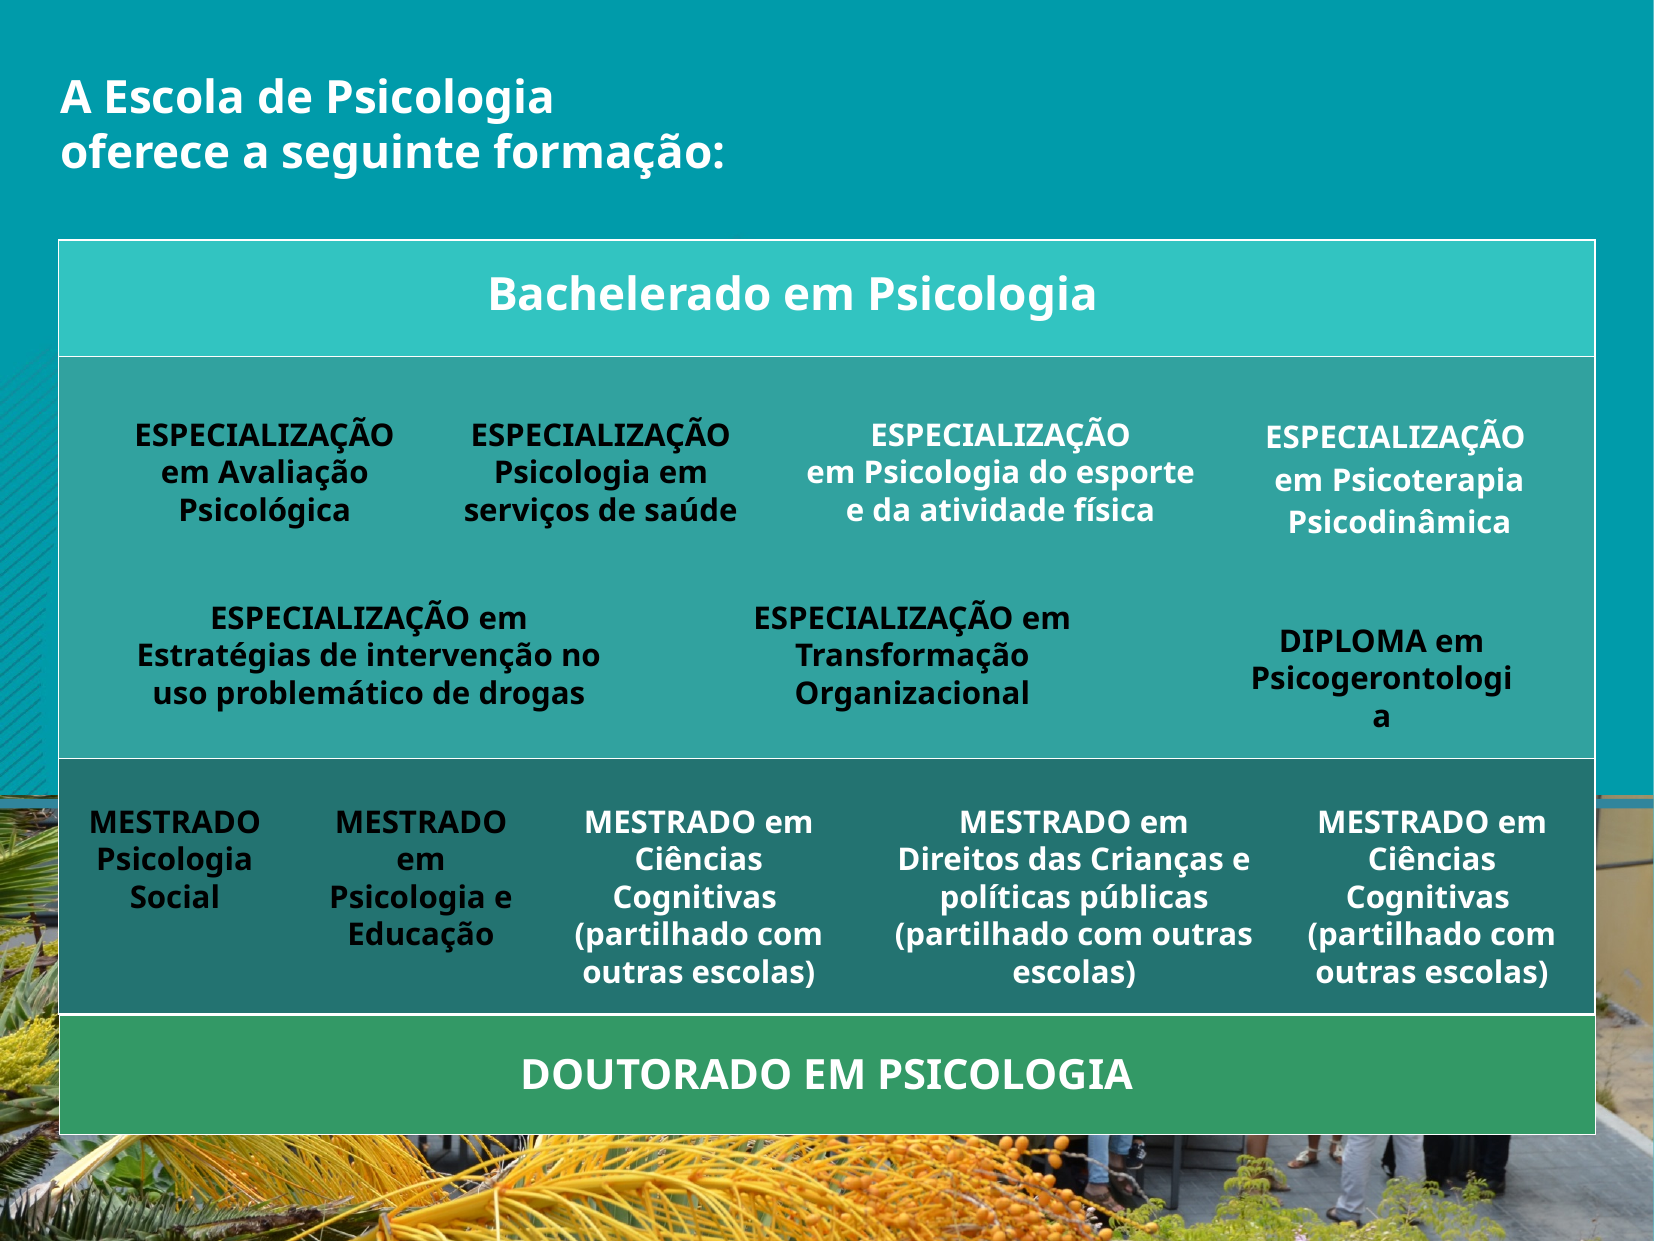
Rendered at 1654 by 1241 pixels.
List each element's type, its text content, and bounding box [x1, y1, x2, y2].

text_box DIPLOMA em Psicogerontologia [1228, 613, 1536, 741]
text_box ESPECIALIZAÇÃO em Avaliação Psicológica [106, 407, 424, 536]
text_box MESTRADO em Direitos das Crianças e políticas públicas (partilhado com outras escolas) [879, 794, 1269, 998]
text_box A Escola de Psicologia oferece a seguinte formação: [45, 60, 745, 219]
picture [0, 0, 1654, 798]
text_box ESPECIALIZAÇÃO em Transformação Organizacional [732, 590, 1093, 719]
text_box [58, 239, 1596, 1135]
text_box MESTRADO em Ciências Cognitivas (partilhado com outras escolas) [542, 794, 856, 998]
text_box ESPECIALIZAÇÃO em Estratégias de intervenção no uso problemático de drogas [106, 590, 632, 719]
text_box MESTRADO Psicologia Social [72, 794, 278, 923]
text_box ESPECIALIZAÇÃO em Psicologia do esporte e da atividade física [790, 407, 1211, 536]
text_box DOUTORADO EM PSICOLOGIA [68, 1039, 1585, 1106]
text_box ESPECIALIZAÇÃO em Psicoterapia Psicodinâmica [1228, 407, 1571, 558]
text_box MESTRADO em Ciências Cognitivas (partilhado com outras escolas) [1269, 794, 1595, 998]
picture [0, 809, 1654, 1241]
text_box Bachelerado em Psicologia [472, 257, 1113, 328]
text_box ESPECIALIZAÇÃO Psicologia em serviços de saúde [424, 407, 779, 536]
text_box MESTRADO em Psicologia e Educação [299, 794, 542, 960]
